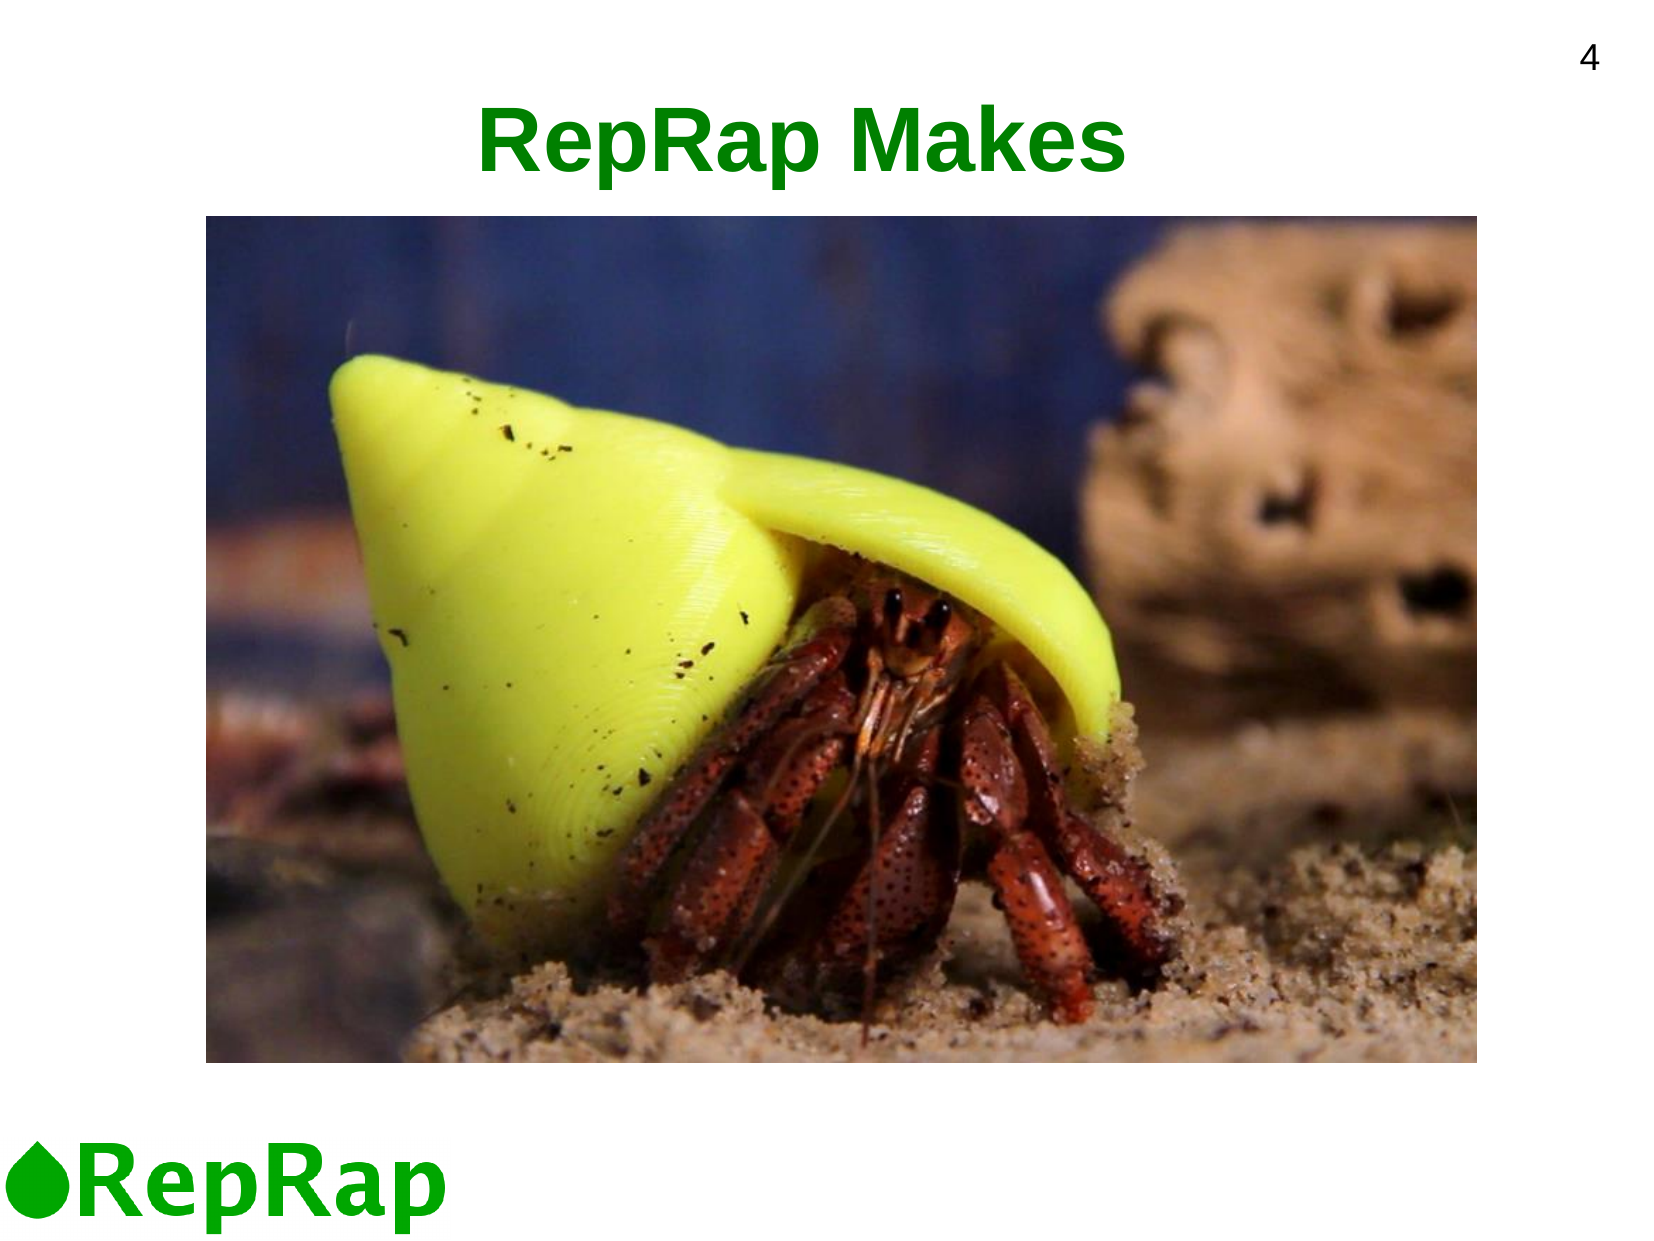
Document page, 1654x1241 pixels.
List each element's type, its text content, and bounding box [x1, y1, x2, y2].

title RepRap Makes [59, 43, 1548, 237]
picture [206, 216, 1477, 1063]
text_box 4 [1564, 29, 1654, 91]
picture [0, 1137, 451, 1240]
